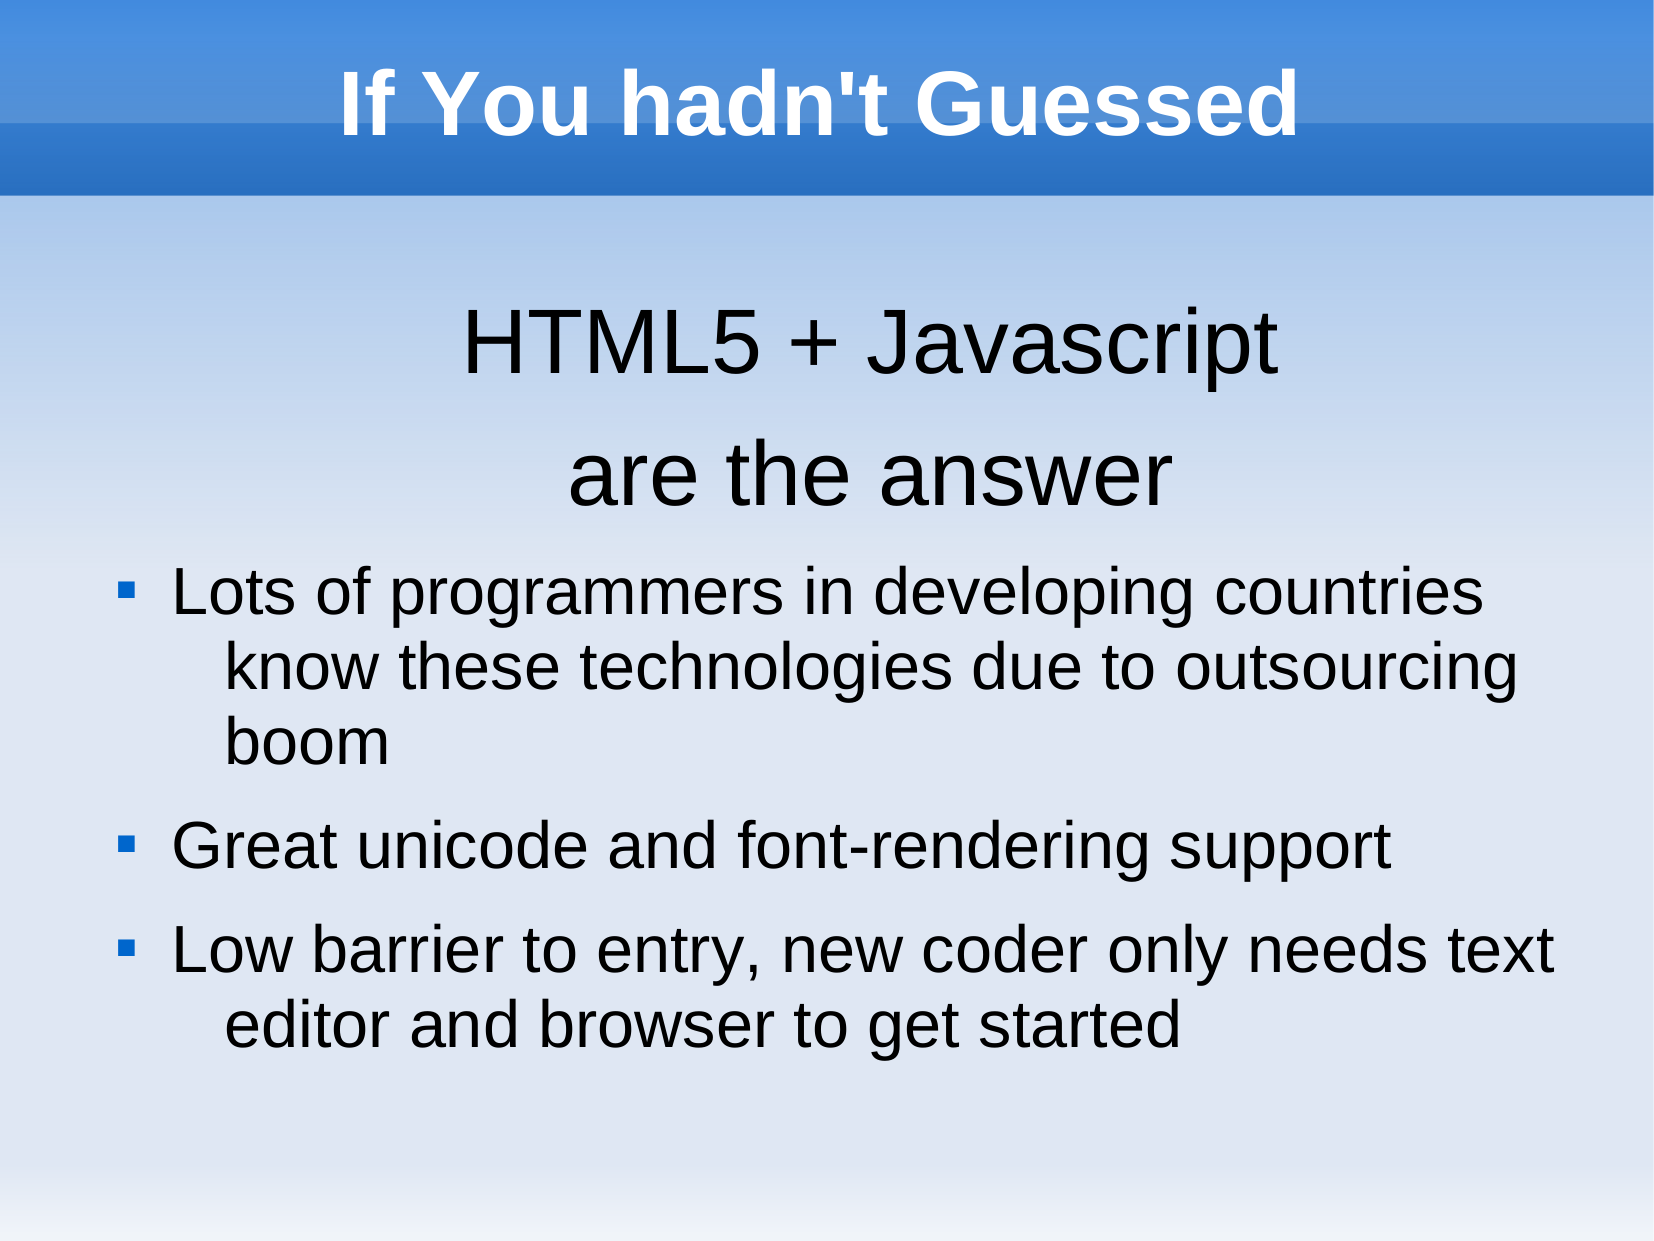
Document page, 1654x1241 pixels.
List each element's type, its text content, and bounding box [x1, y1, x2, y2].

title If You hadn't Guessed [76, 0, 1565, 208]
list HTML5 + Javascript are the answer Lots of programmers in developing countries know these technologies due to outsourcing boom Great unicode and font-rendering support Low barrier to entry, new coder only needs text editor and browser to get started [82, 290, 1571, 1109]
picture [0, 0, 1654, 1241]
